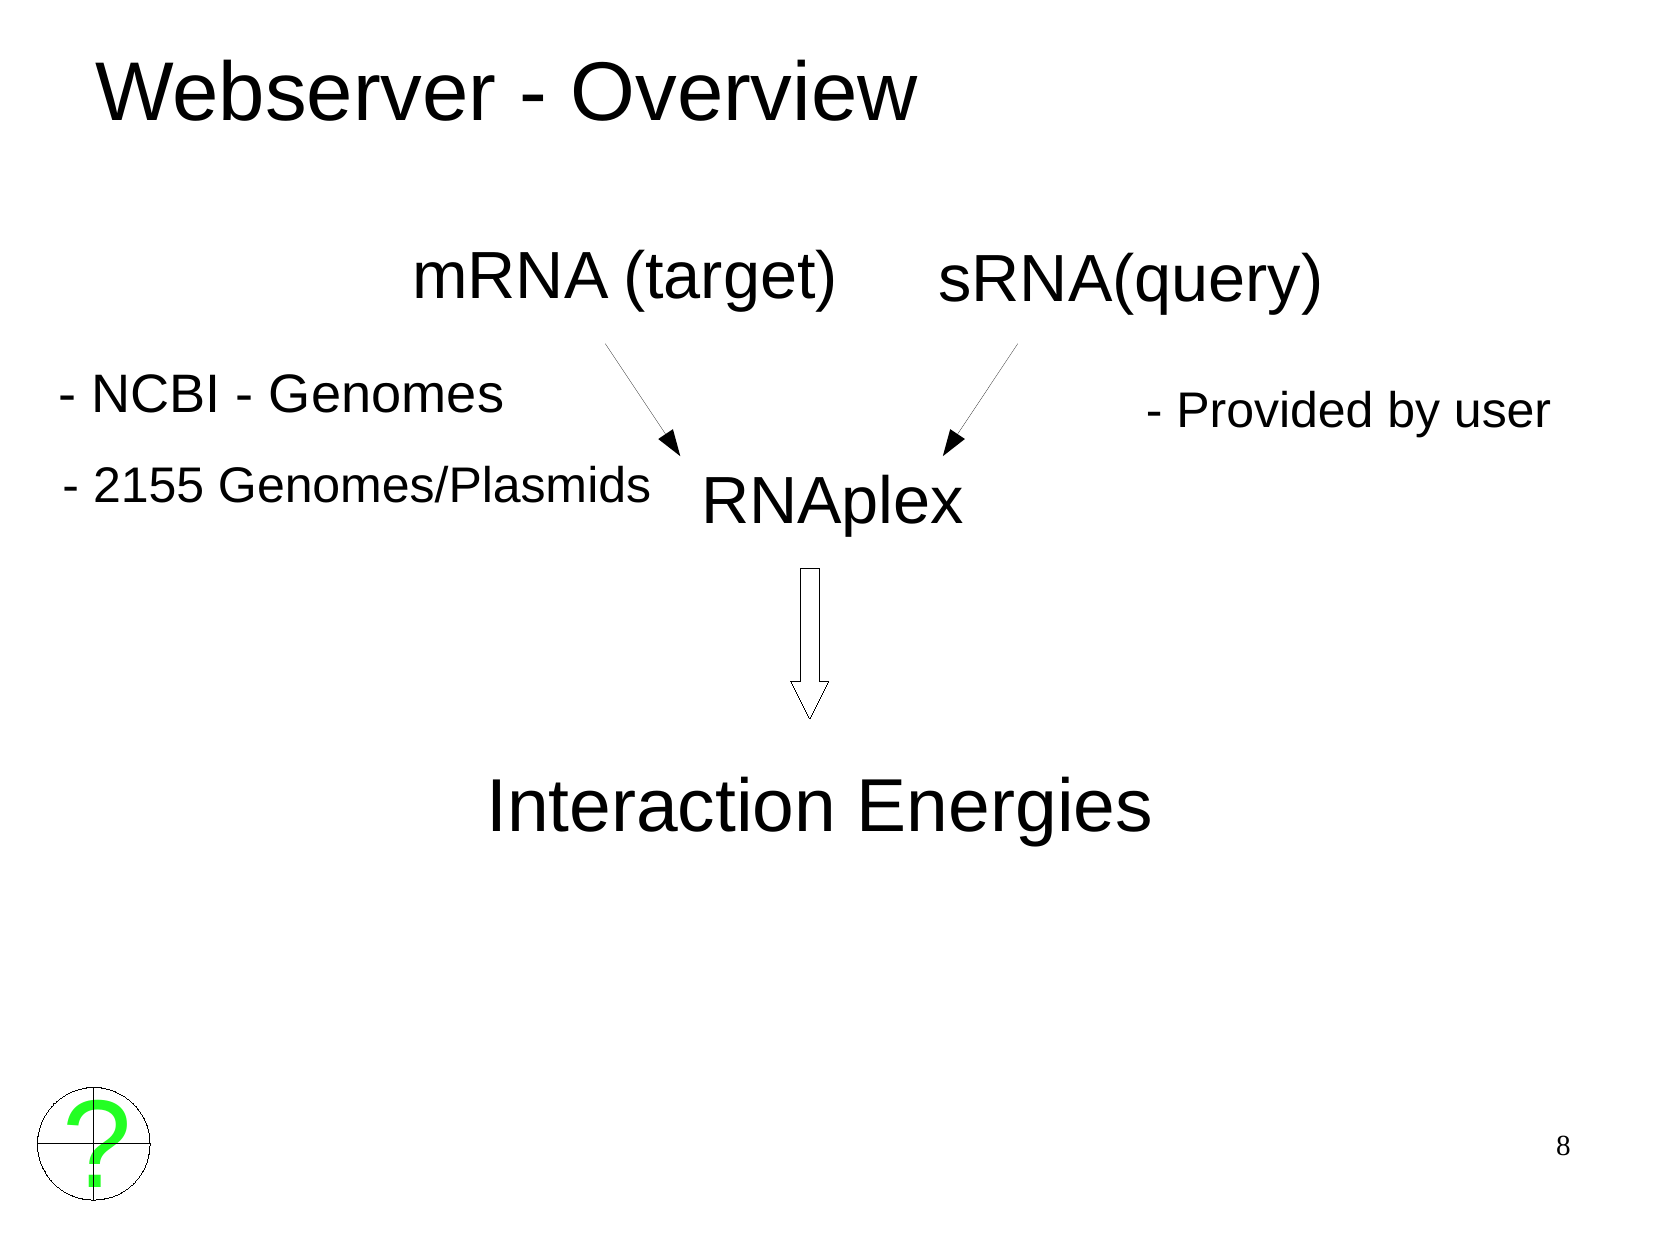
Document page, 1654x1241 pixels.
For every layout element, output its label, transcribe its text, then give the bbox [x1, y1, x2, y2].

text_box ? [94, 1144, 101, 1150]
text_box sRNA(query) [917, 233, 1400, 323]
text_box ? [94, 1087, 151, 1143]
text_box RNAplex [680, 456, 980, 546]
text_box Interaction Energies [465, 756, 1169, 856]
text_box - NCBI - Genomes [37, 355, 520, 432]
text_box Webserver - Overview [75, 37, 933, 146]
text_box - 2155 Genomes/Plasmids [41, 450, 667, 521]
text_box ? [37, 1087, 93, 1143]
text_box ? [94, 1109, 116, 1143]
text_box ? [94, 1144, 151, 1201]
text_box - Provided by user [1125, 375, 1567, 446]
text_box ? [37, 1144, 93, 1201]
text_box mRNA (target) [391, 231, 854, 321]
